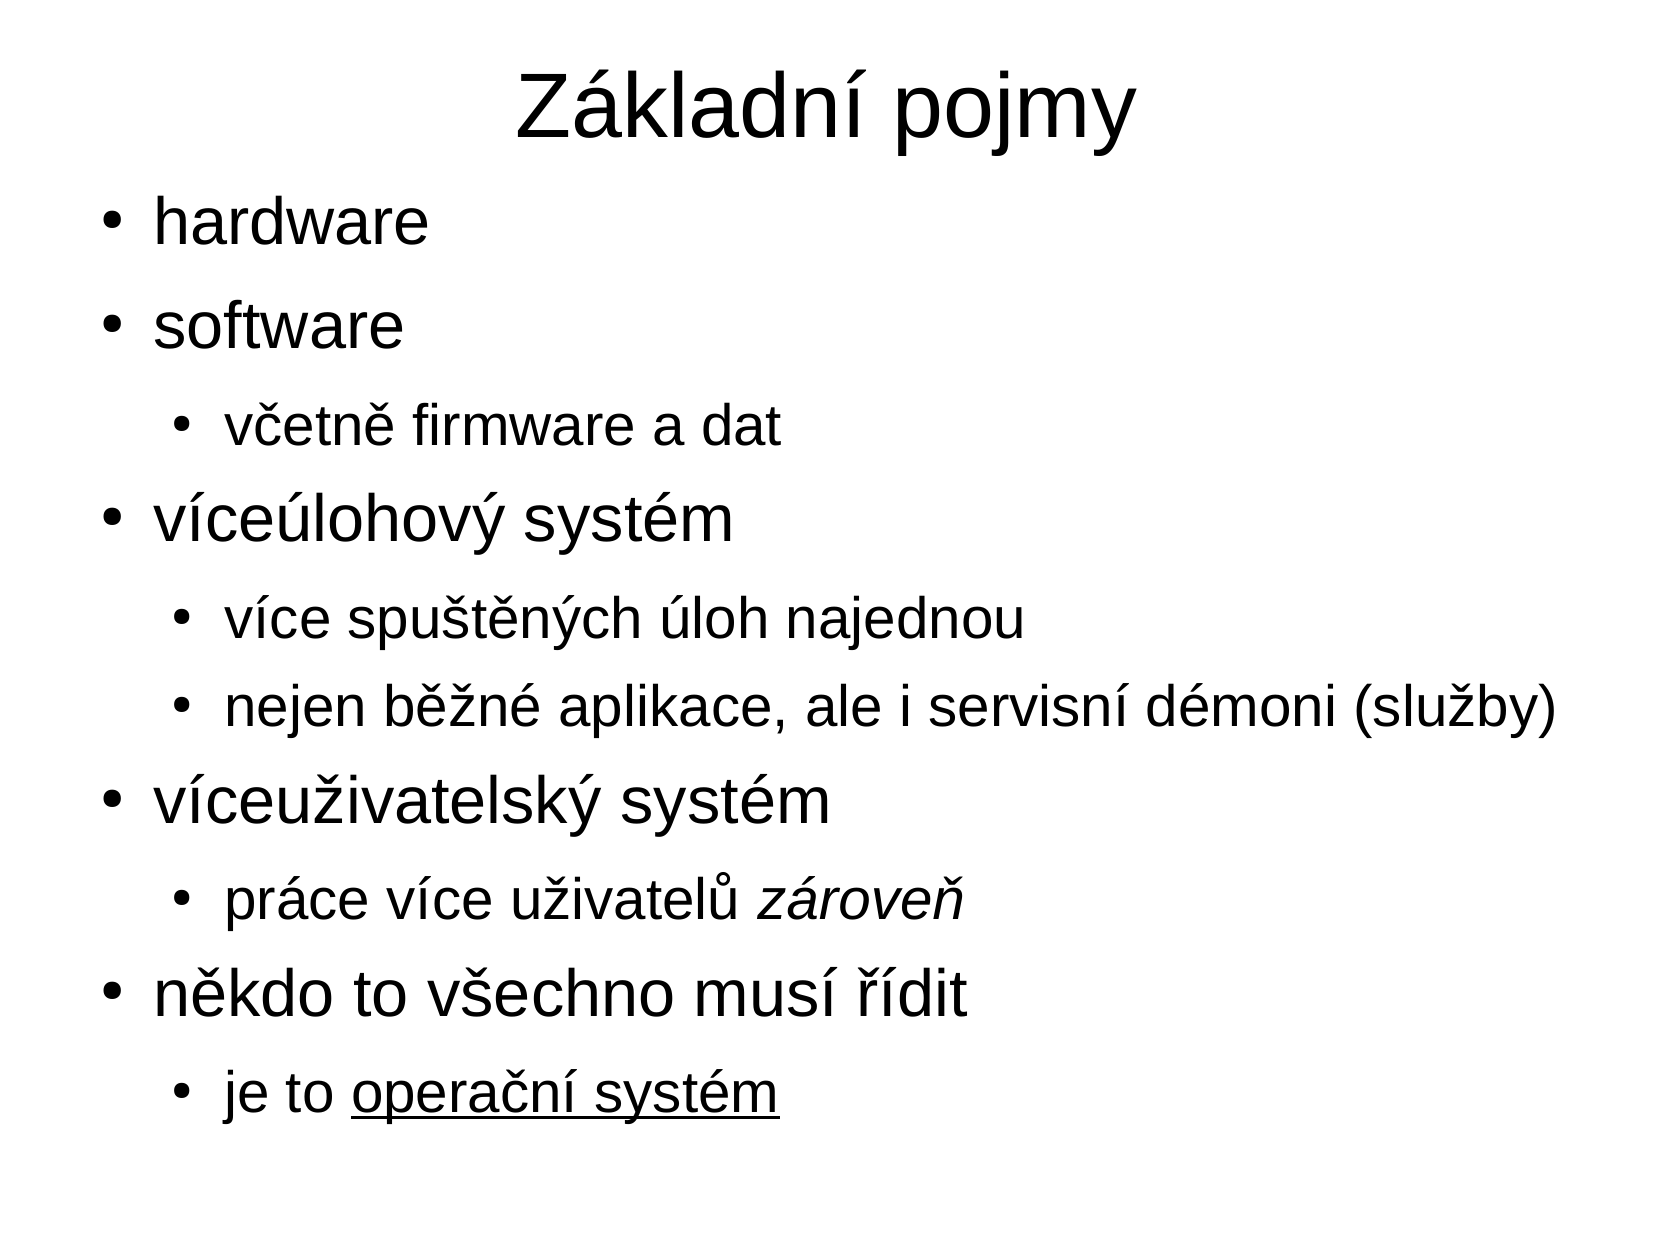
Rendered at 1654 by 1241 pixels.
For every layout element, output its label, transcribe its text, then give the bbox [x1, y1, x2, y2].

title Základní pojmy [82, 9, 1571, 183]
list hardware software včetně firmware a dat víceúlohový systém více spuštěných úloh najednou nejen běžné aplikace, ale i servisní démoni (služby) víceuživatelský systém práce více uživatelů zároveň někdo to všechno musí řídit je to operační systém [82, 183, 1571, 1126]
